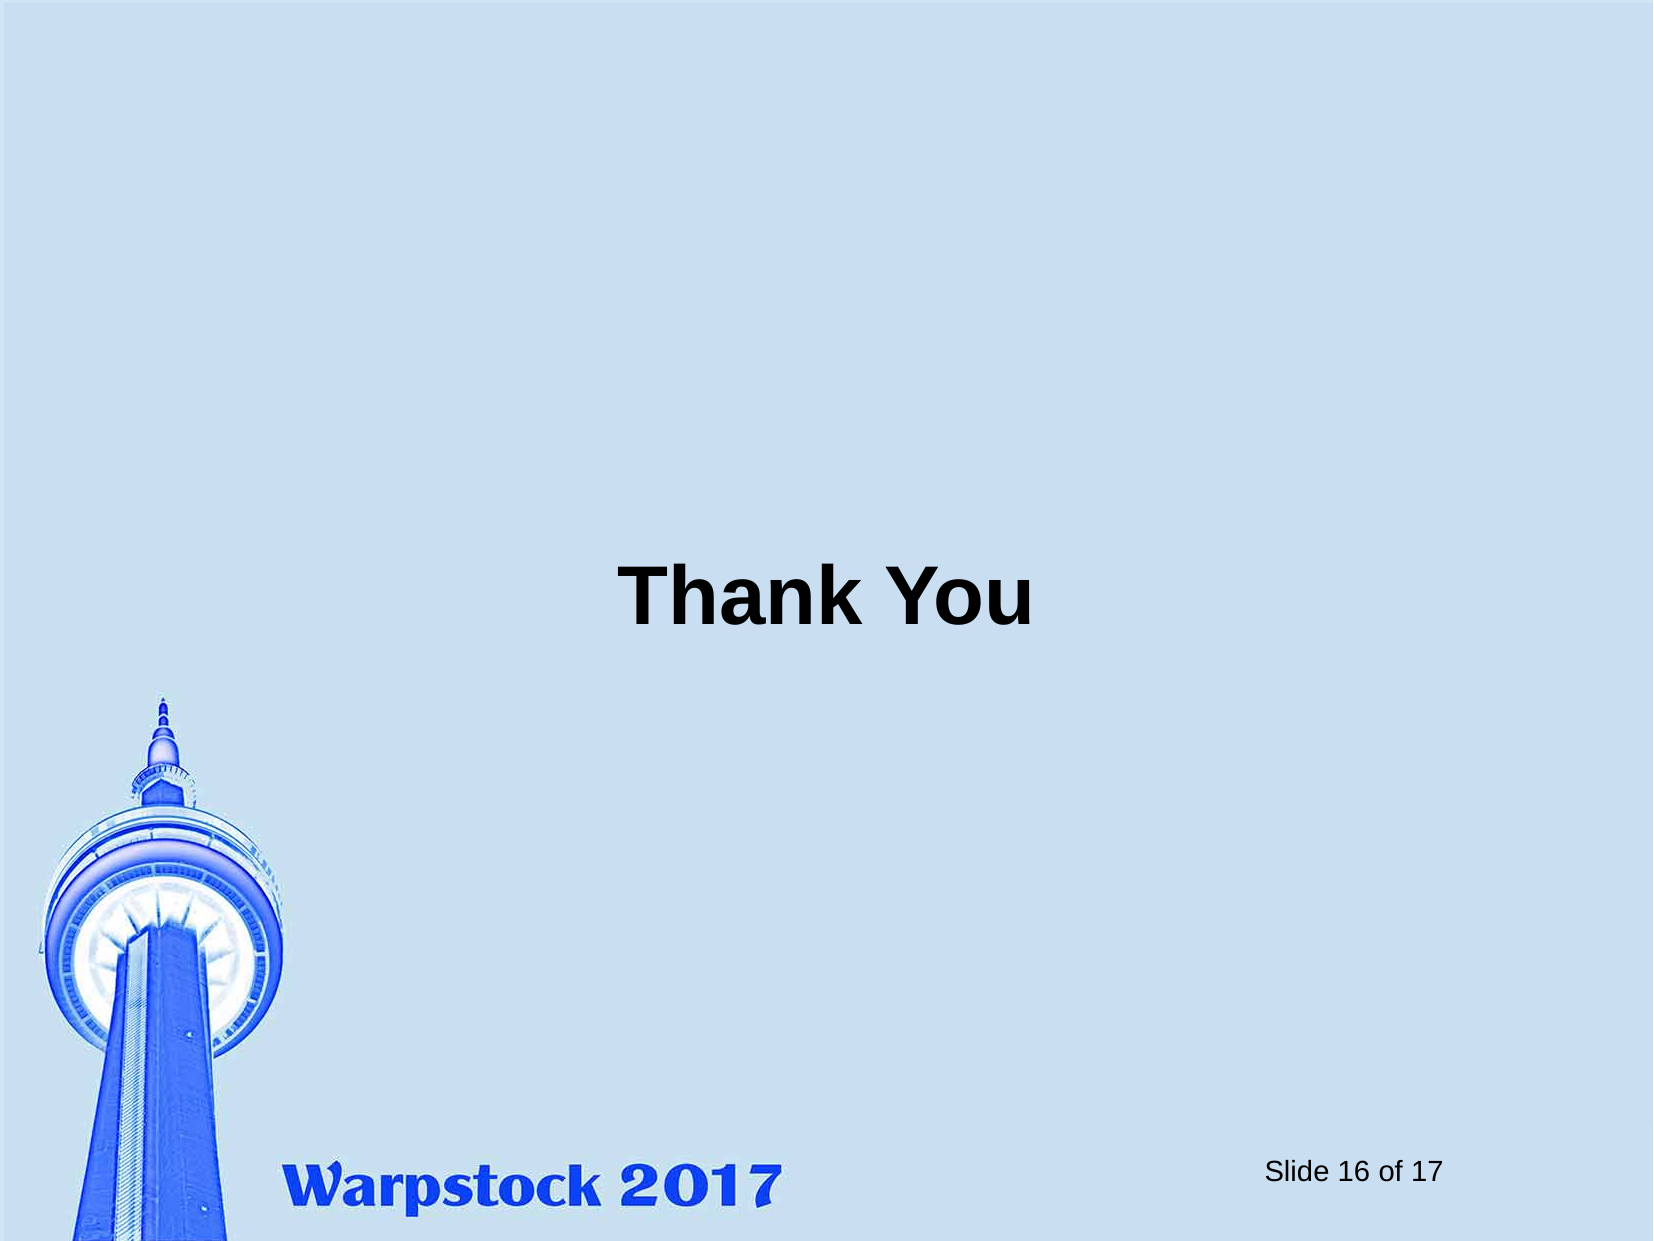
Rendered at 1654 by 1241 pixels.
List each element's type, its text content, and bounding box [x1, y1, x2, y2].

picture [4, 3, 1654, 1241]
title Thank You [82, 549, 1571, 643]
